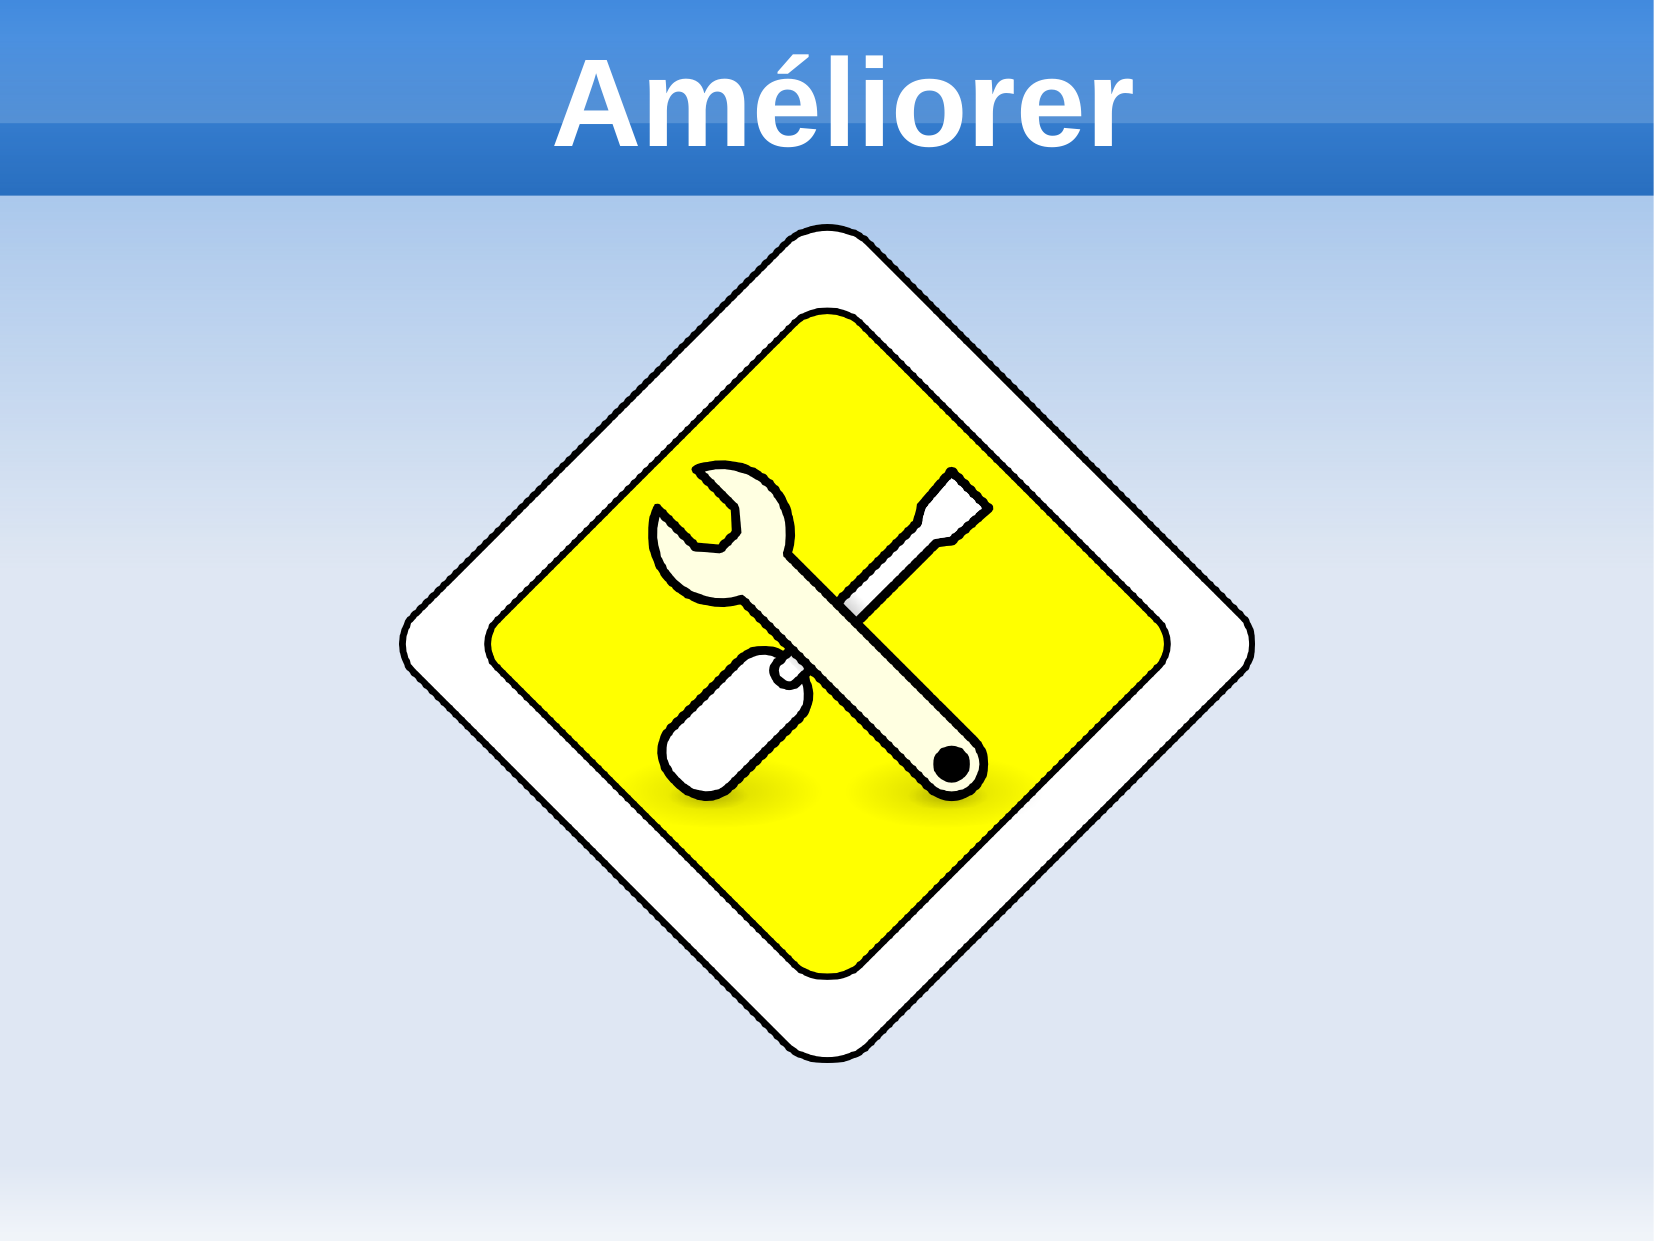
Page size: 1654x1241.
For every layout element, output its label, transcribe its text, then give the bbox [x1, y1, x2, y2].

picture [0, 0, 1654, 1241]
title Améliorer [76, 0, 1565, 208]
